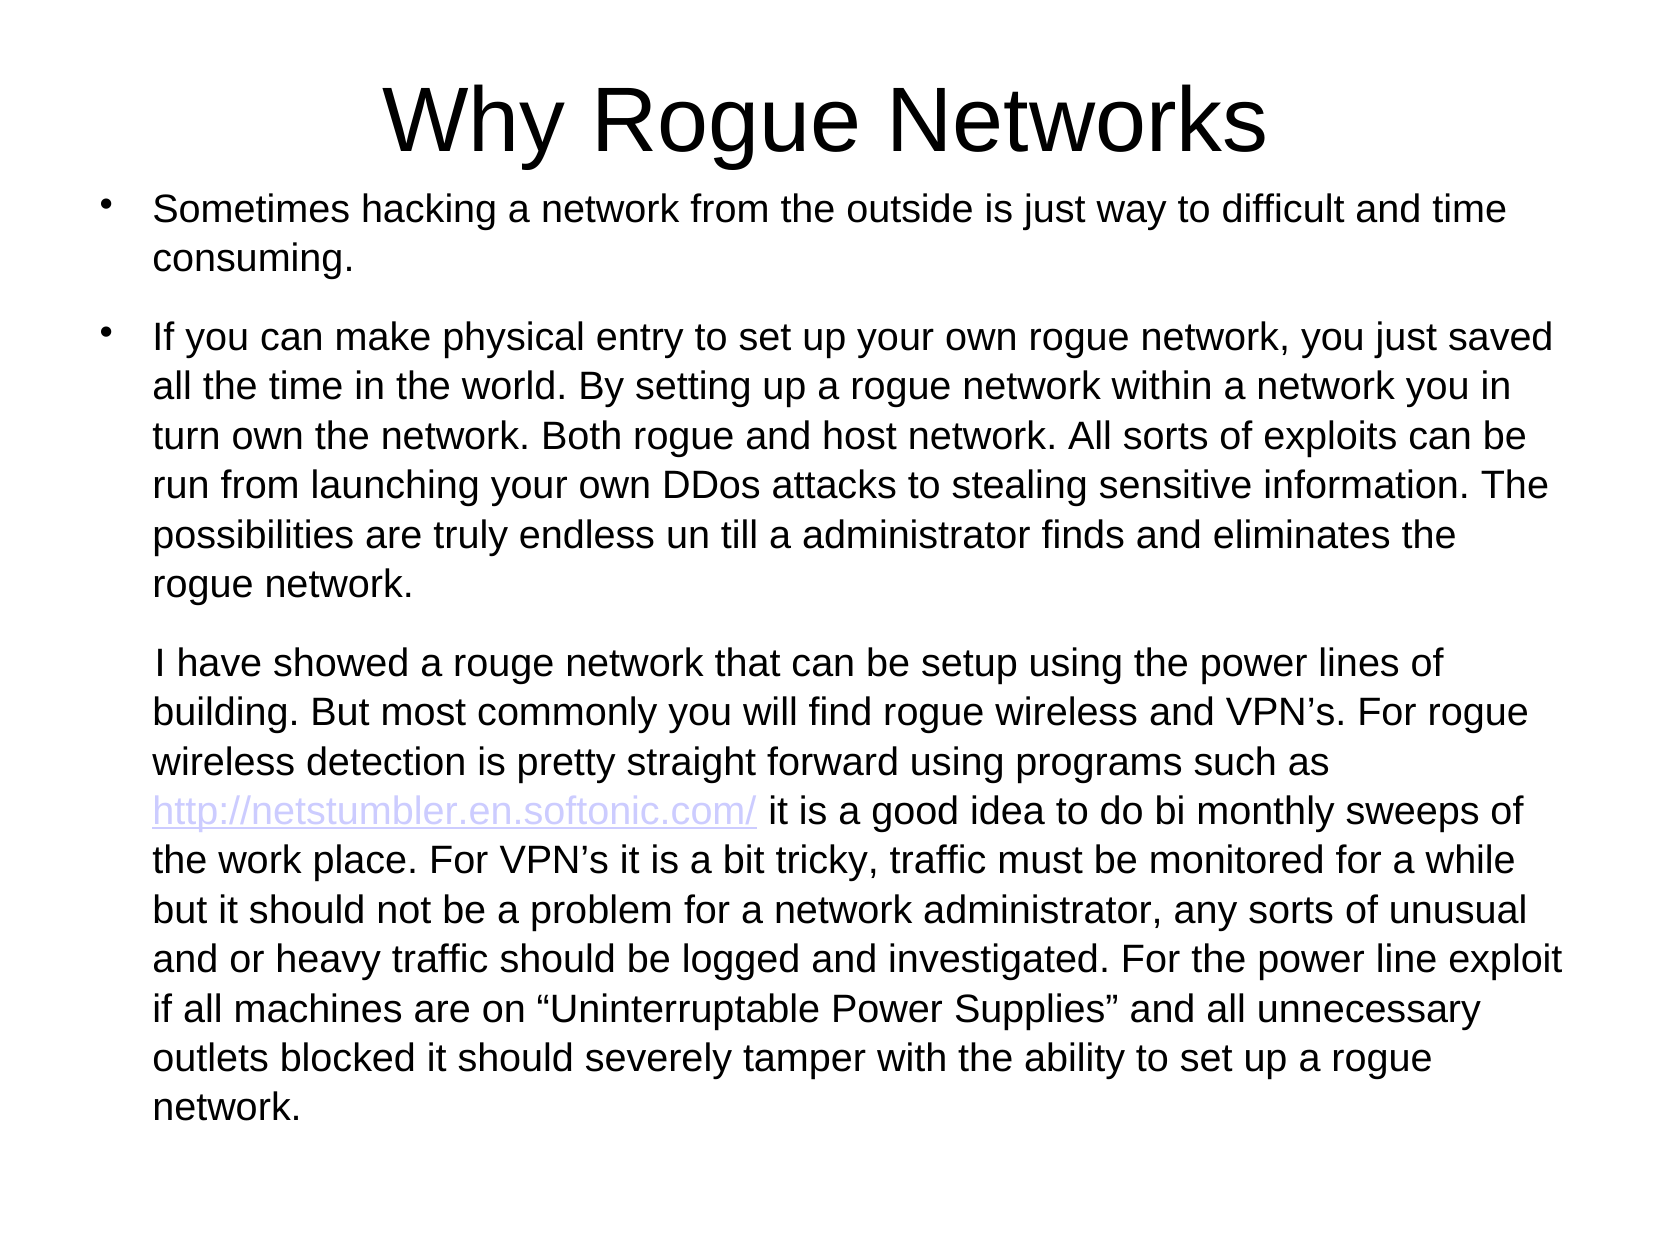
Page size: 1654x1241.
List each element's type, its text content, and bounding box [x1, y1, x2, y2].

text_box Sometimes hacking a network from the outside is just way to difficult and time consuming. If you can make physical entry to set up your own rogue network, you just saved all the time in the world. By setting up a rogue network within a network you in turn own the network. Both rogue and host network. All sorts of exploits can be run from launching your own DDos attacks to stealing sensitive information. The possibilities are truly endless un till a administrator finds and eliminates the rogue network. I have showed a rouge network that can be setup using the power lines of building. But most commonly you will find rogue wireless and VPN’s. For rogue wireless detection is pretty straight forward using programs such as http://netstumbler.en.softonic.com/ it is a good idea to do bi monthly sweeps of the work place. For VPN’s it is a bit tricky, traffic must be monitored for a while but it should not be a problem for a network administrator, any sorts of unusual and or heavy traffic should be logged and investigated. For the power line exploit if all machines are on “Uninterruptable Power Supplies” and all unnecessary outlets blocked it should severely tamper with the ability to set up a rogue network. [82, 180, 1570, 1210]
text_box Why Rogue Networks [82, 0, 1570, 180]
